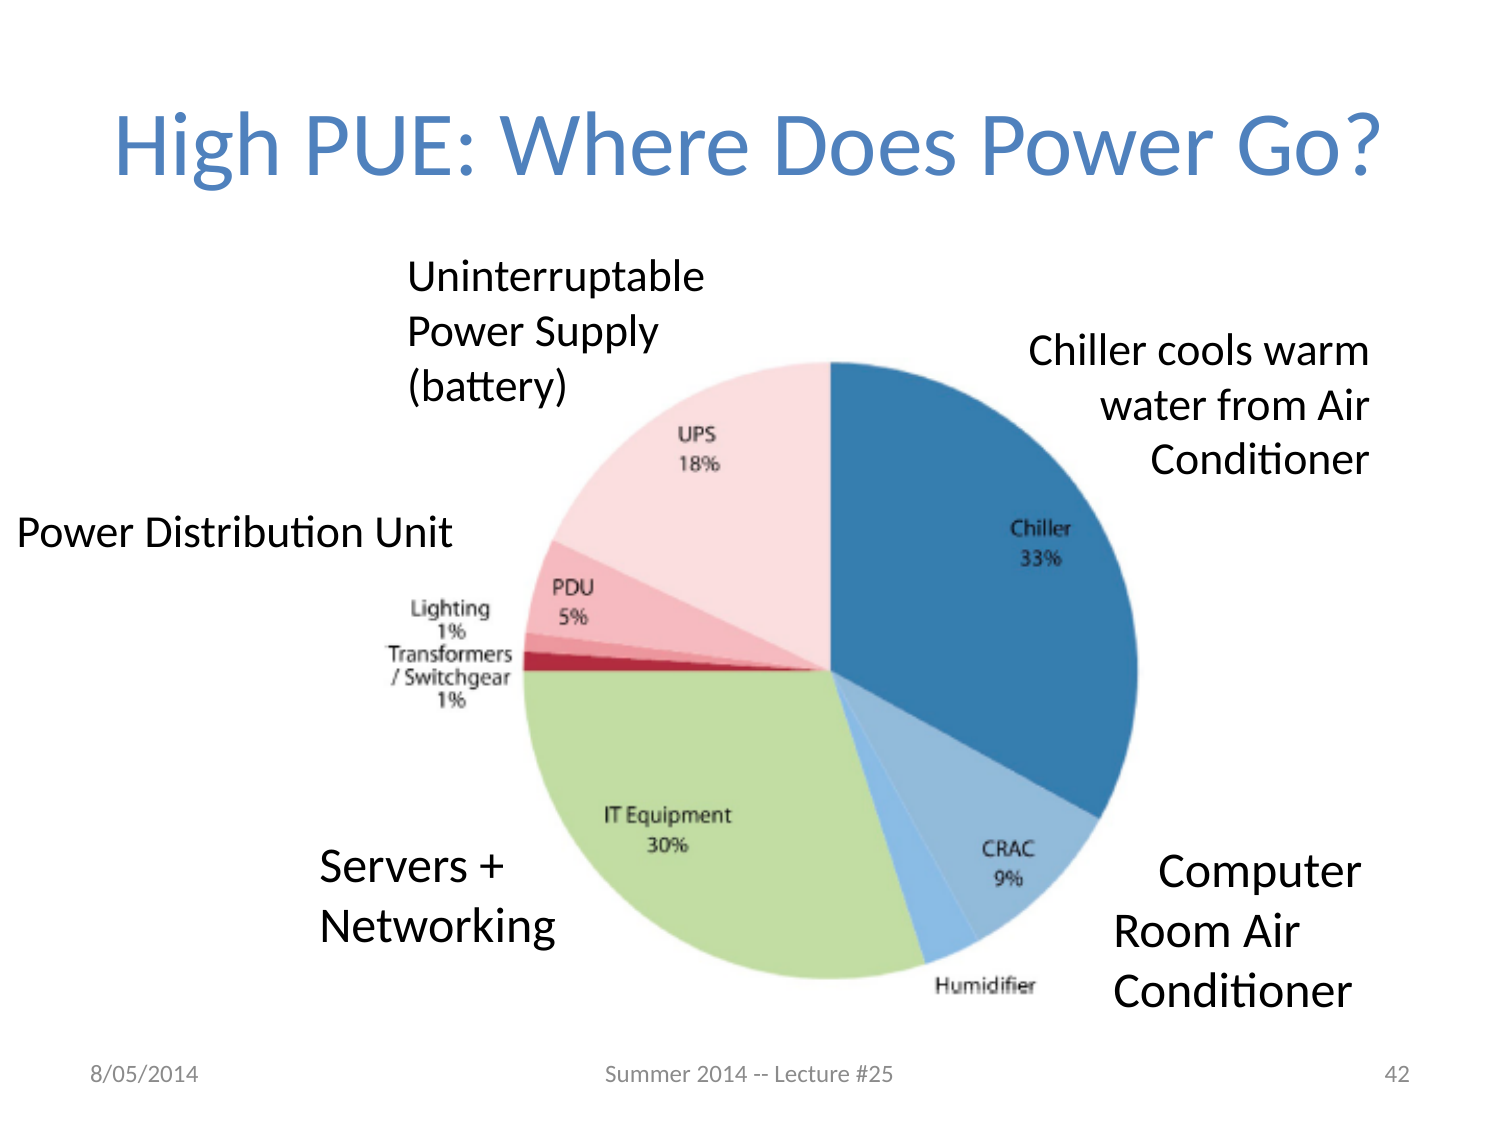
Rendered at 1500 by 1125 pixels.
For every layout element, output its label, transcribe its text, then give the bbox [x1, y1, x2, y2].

picture [360, 352, 1167, 1007]
text_box Power Distribution Unit [0, 494, 557, 620]
text_box Servers + Networking [304, 824, 571, 960]
title High PUE: Where Does Power Go? [75, 45, 1425, 233]
slide_number 8/05/2014 [75, 1042, 425, 1103]
text_box Chiller cools warm water from Air Conditioner [1013, 311, 1396, 492]
text_box Computer Room Air Conditioner [1098, 830, 1389, 1026]
slide_number <number> [1074, 1042, 1425, 1103]
footer Summer 2014 -- Lecture #25 [512, 1042, 988, 1103]
text_box Uninterruptable Power Supply (battery) [392, 238, 721, 419]
